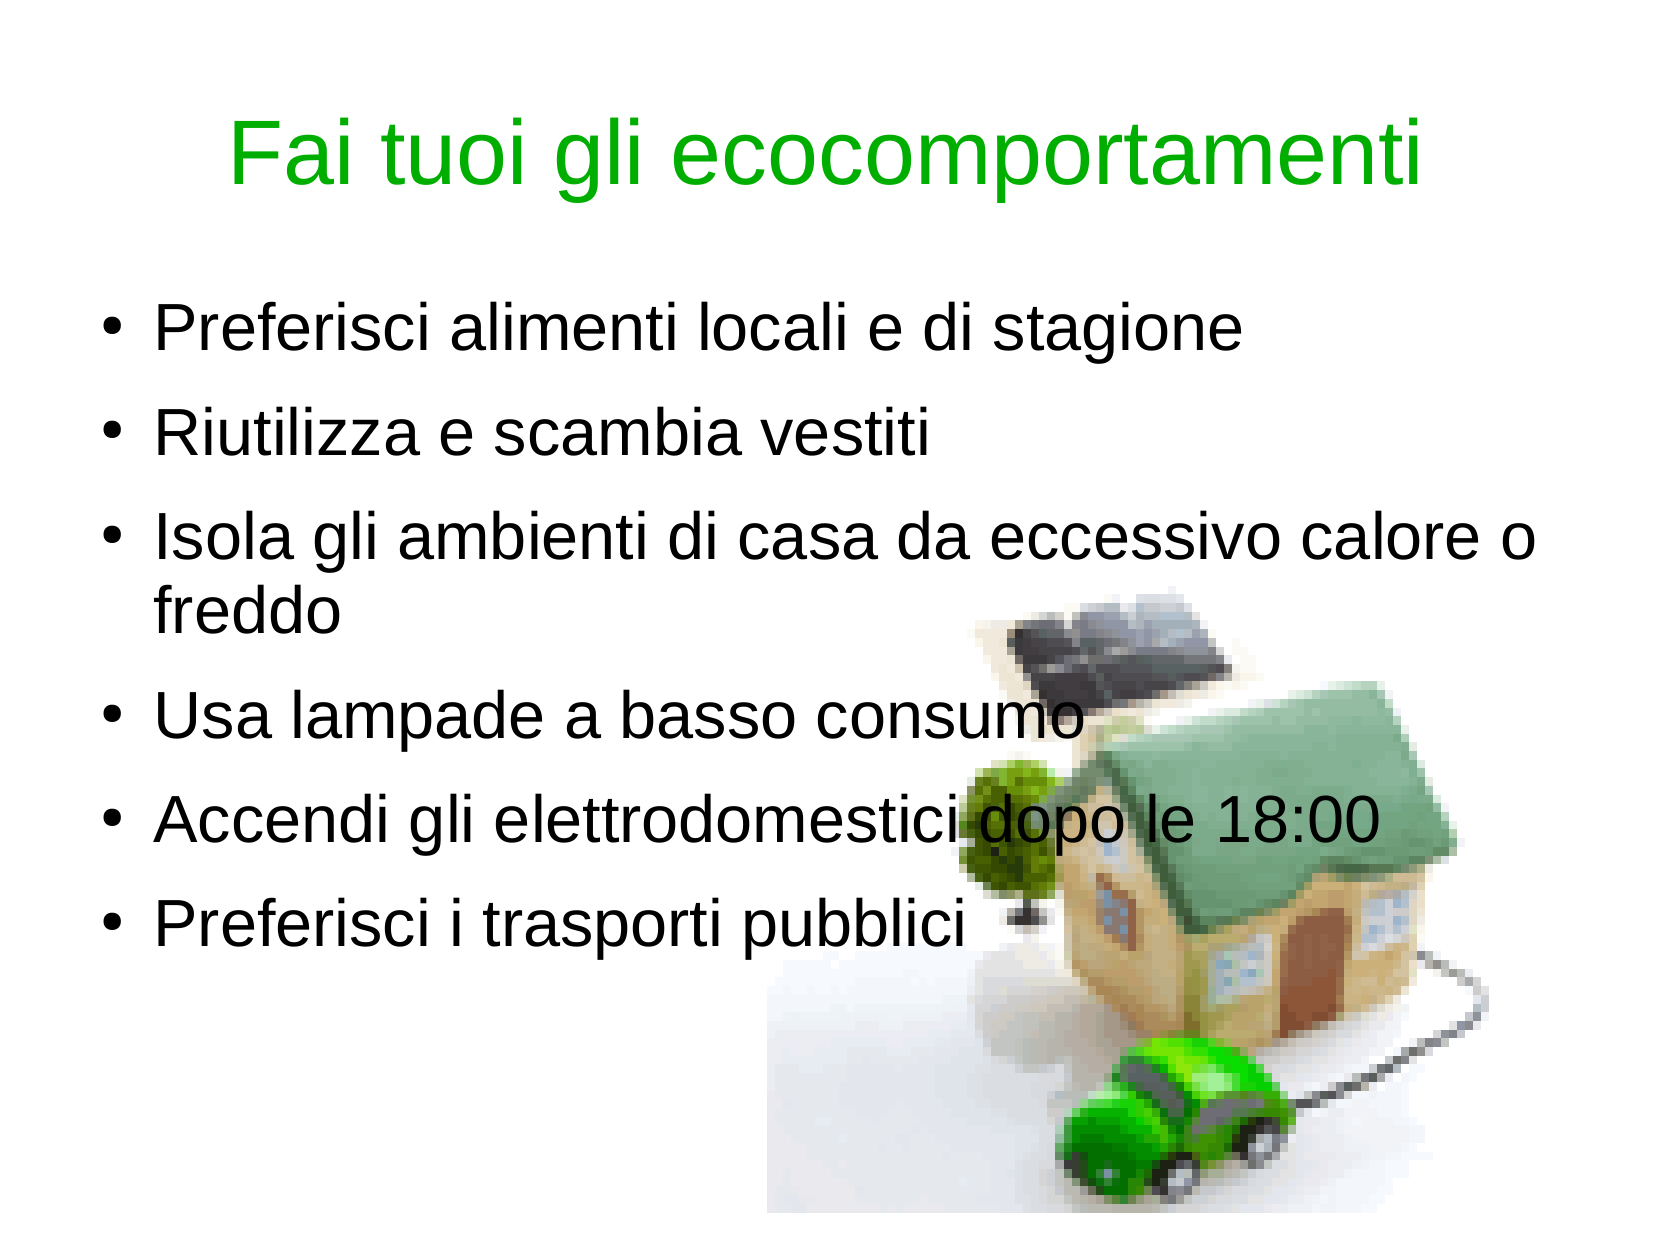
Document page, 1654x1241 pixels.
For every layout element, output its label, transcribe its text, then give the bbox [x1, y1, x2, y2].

picture [767, 560, 1650, 1213]
title Fai tuoi gli ecocomportamenti [82, 49, 1571, 257]
list Preferisci alimenti locali e di stagione Riutilizza e scambia vestiti Isola gli ambienti di casa da eccessivo calore o freddo Usa lampade a basso consumo Accendi gli elettrodomestici dopo le 18:00 Preferisci i trasporti pubblici [82, 290, 1571, 1109]
